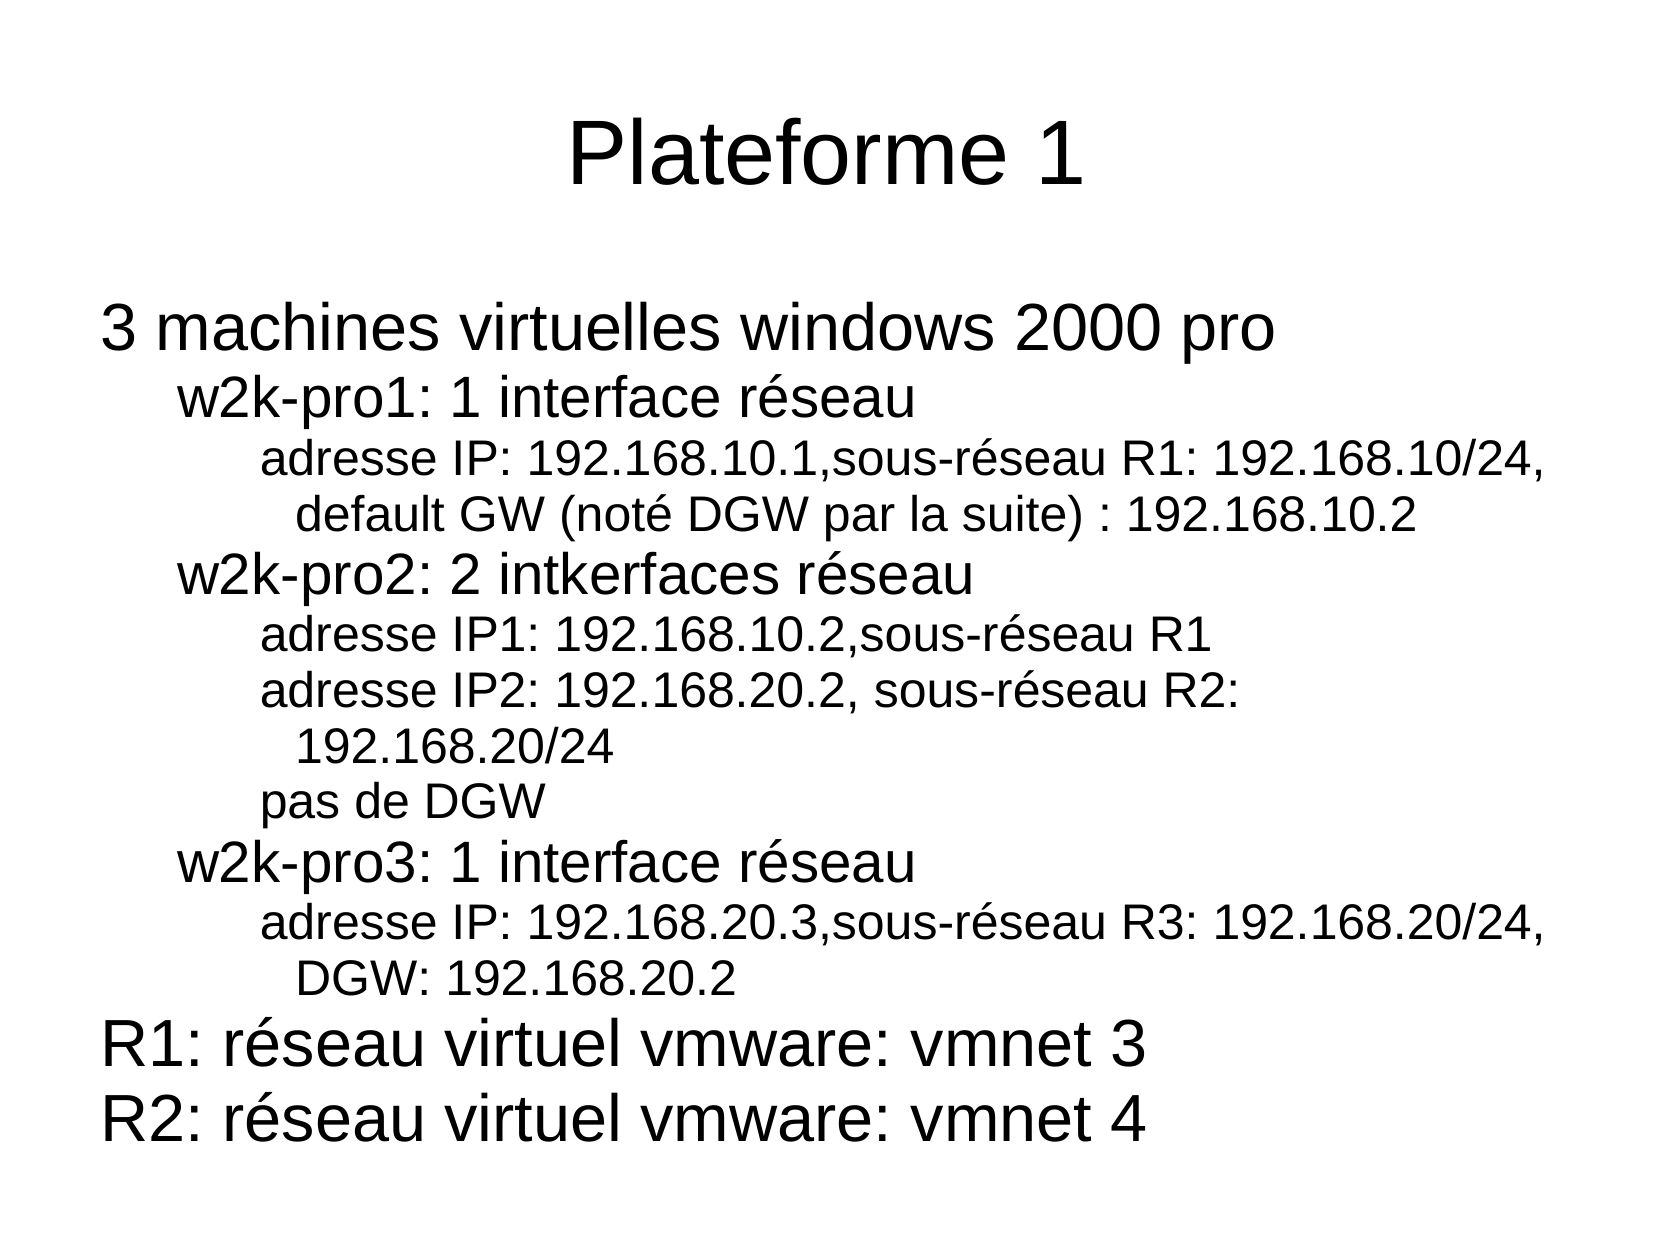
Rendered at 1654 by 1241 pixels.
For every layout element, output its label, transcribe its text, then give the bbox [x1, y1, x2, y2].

title Plateforme 1 [82, 49, 1571, 257]
list 3 machines virtuelles windows 2000 pro w2k-pro1: 1 interface réseau adresse IP: 192.168.10.1,sous-réseau R1: 192.168.10/24, default GW (noté DGW par la suite) : 192.168.10.2 w2k-pro2: 2 intkerfaces réseau adresse IP1: 192.168.10.2,sous-réseau R1 adresse IP2: 192.168.20.2, sous-réseau R2: 192.168.20/24 pas de DGW w2k-pro3: 1 interface réseau adresse IP: 192.168.20.3,sous-réseau R3: 192.168.20/24, DGW: 192.168.20.2 R1: réseau virtuel vmware: vmnet 3 R2: réseau virtuel vmware: vmnet 4 [82, 290, 1571, 1211]
